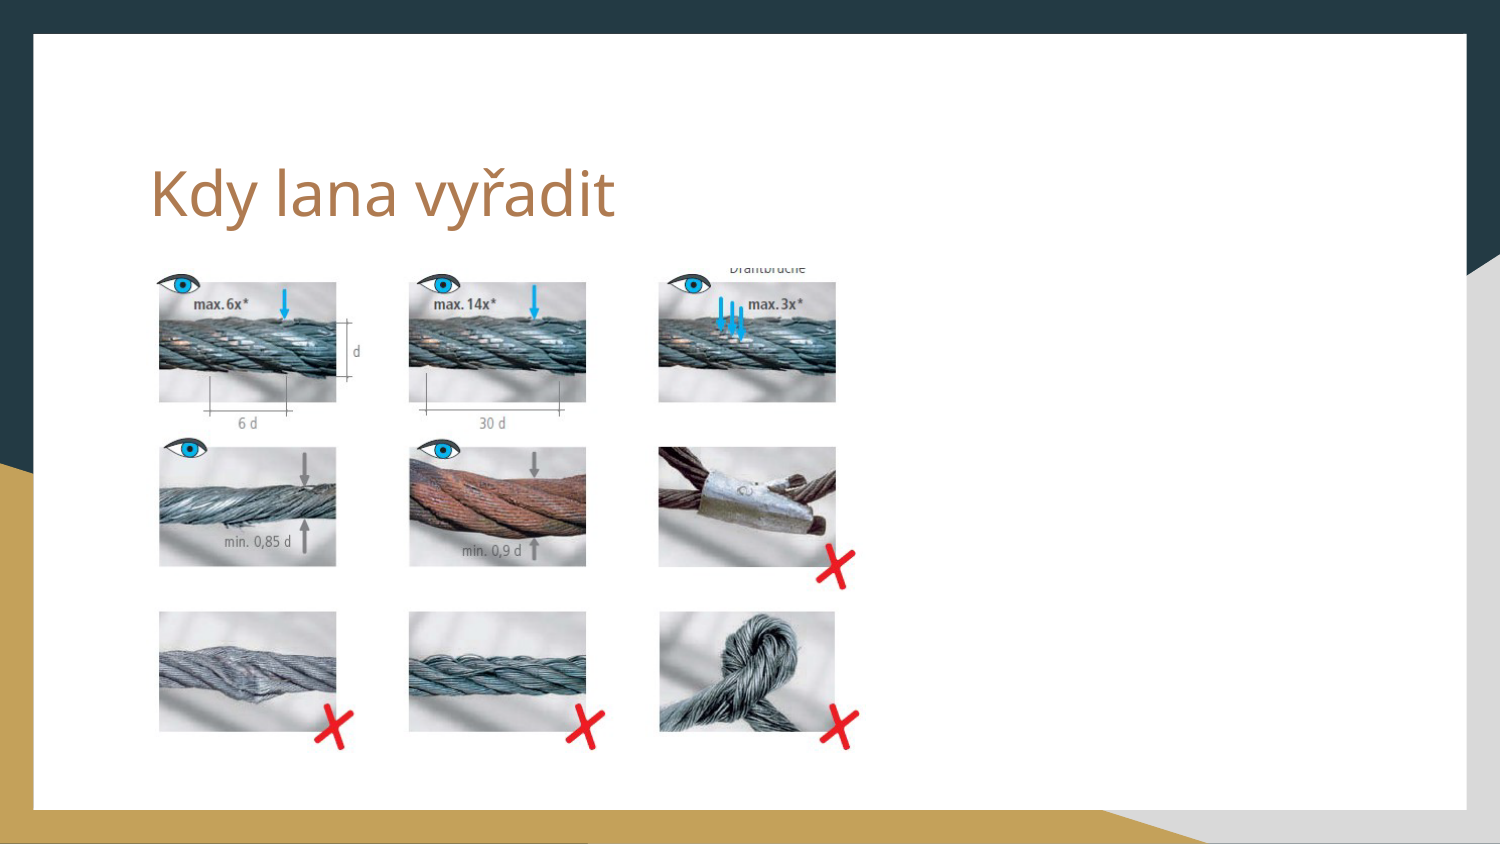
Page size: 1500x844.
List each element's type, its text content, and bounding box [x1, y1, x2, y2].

picture [146, 268, 866, 753]
title Kdy lana vyřadit [134, 138, 1366, 296]
